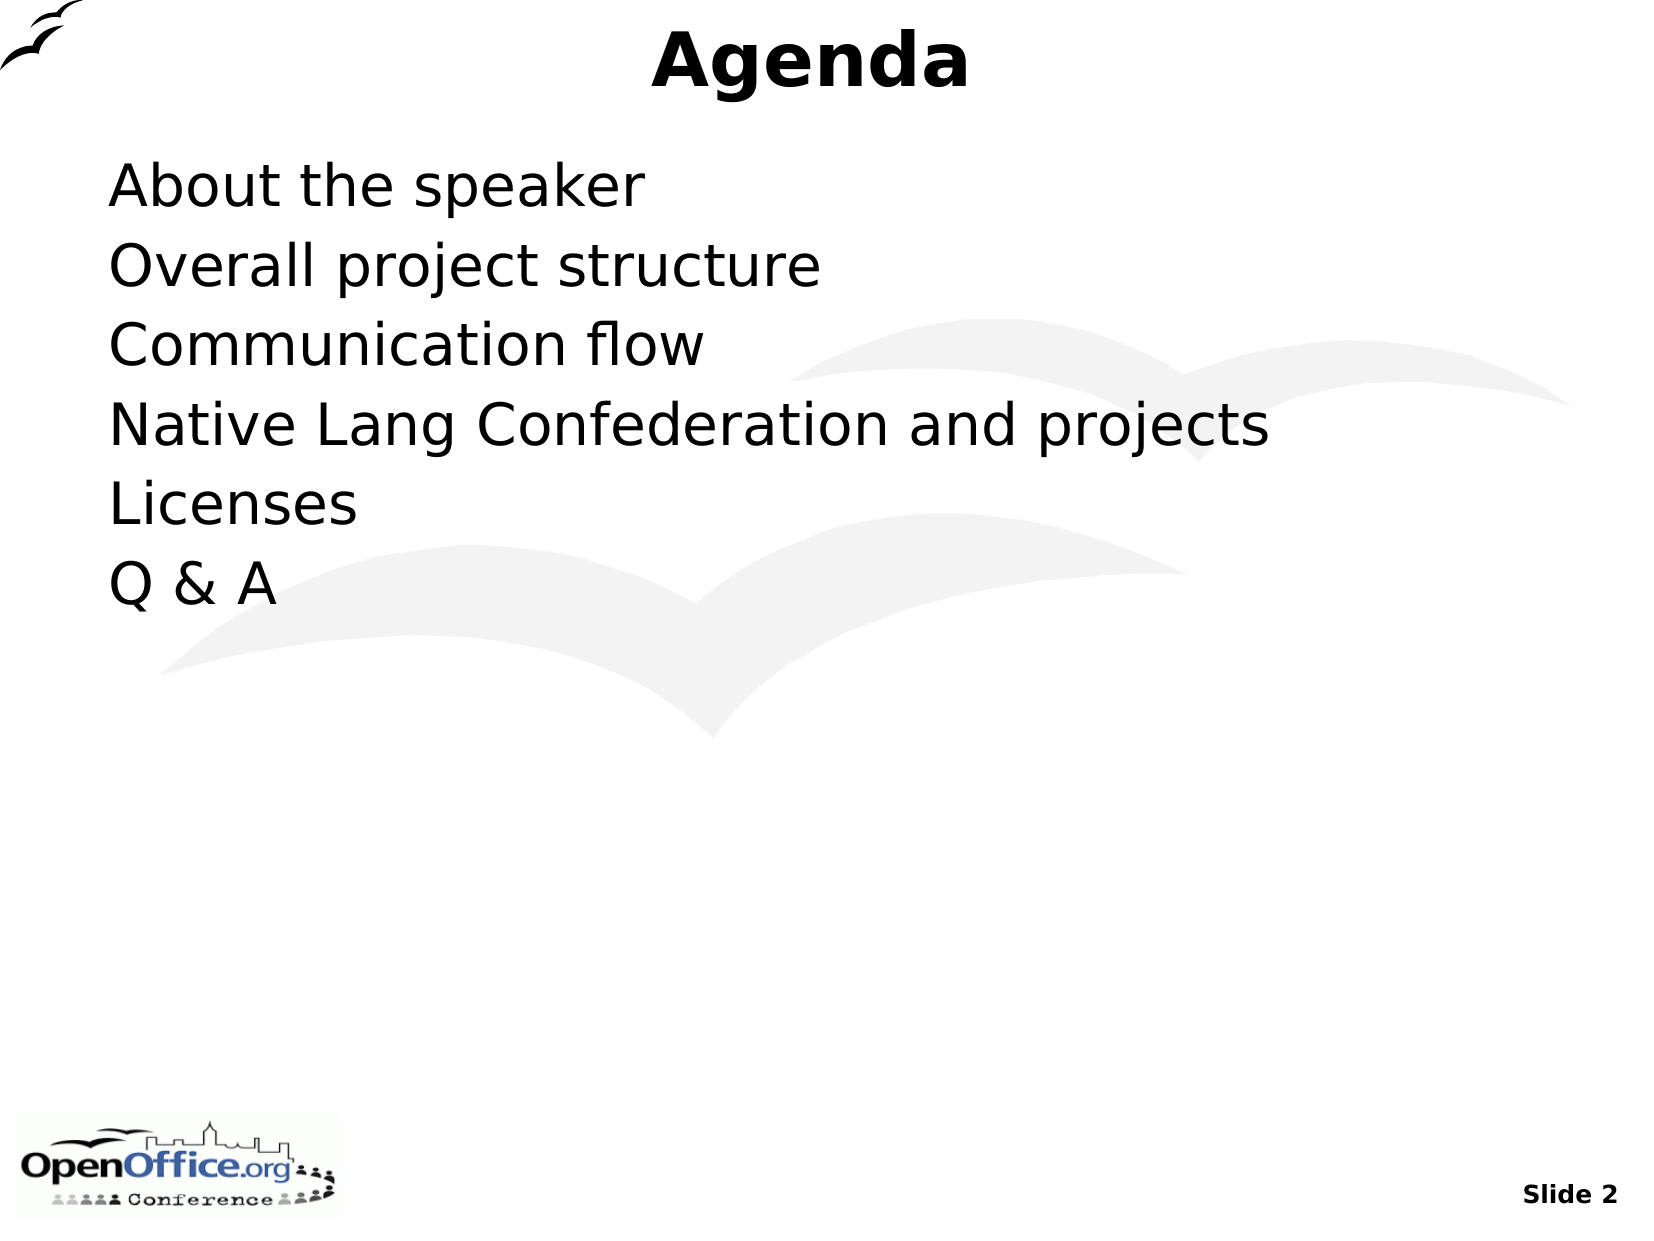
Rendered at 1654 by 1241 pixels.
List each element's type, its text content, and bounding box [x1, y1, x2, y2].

list About the speaker Overall project structure Communication flow Native Lang Confederation and projects Licenses Q & A [108, 152, 1535, 1104]
title Agenda [0, 0, 1654, 121]
picture [15, 1112, 341, 1220]
